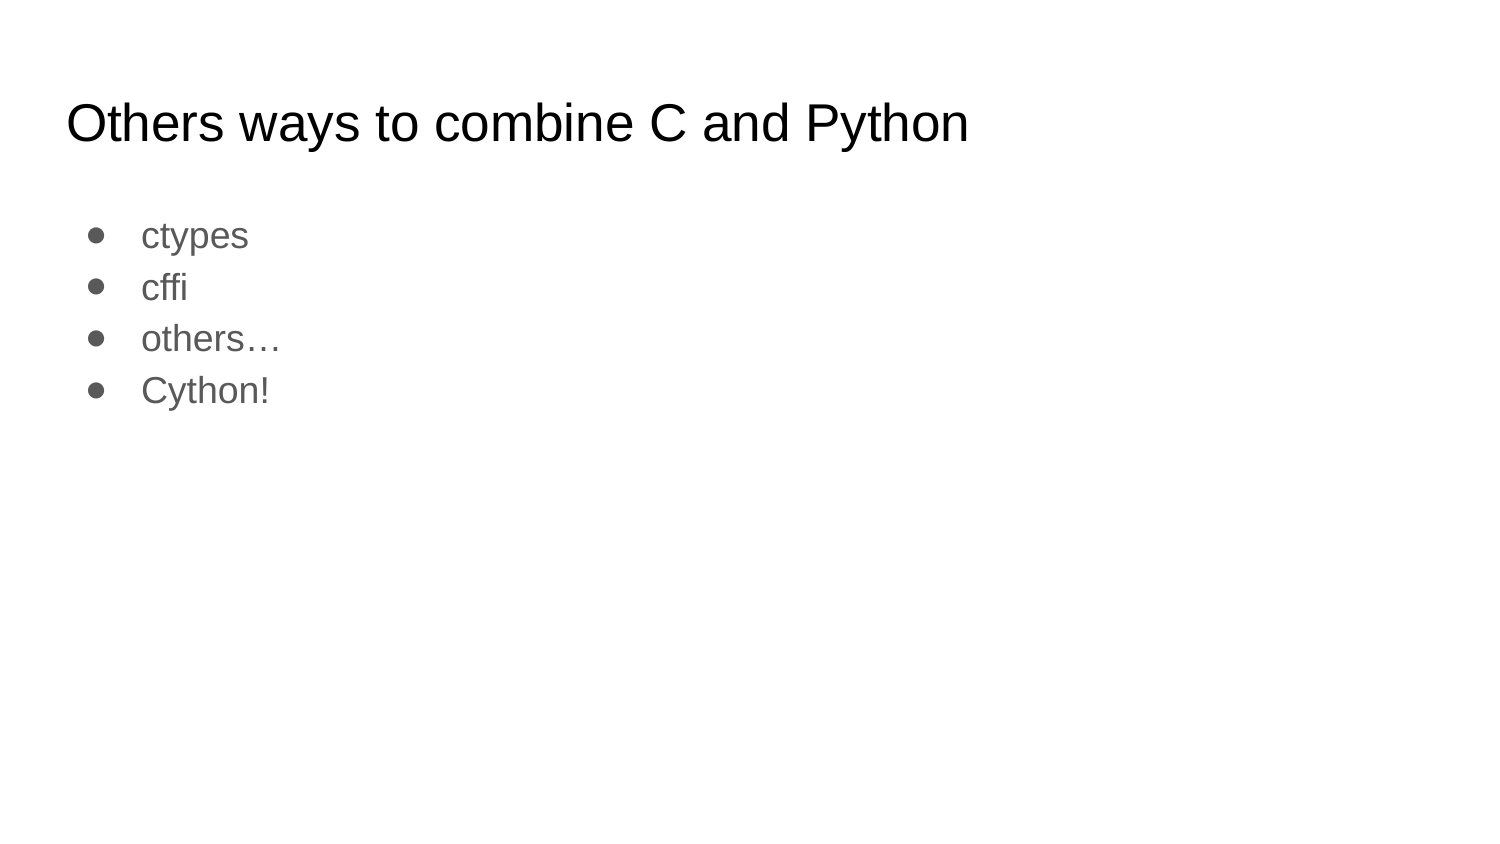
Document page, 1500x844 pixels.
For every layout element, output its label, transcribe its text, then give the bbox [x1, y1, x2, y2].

title Others ways to combine C and Python [51, 72, 1449, 167]
list ctypes cffi others… Cython! [51, 189, 1449, 750]
